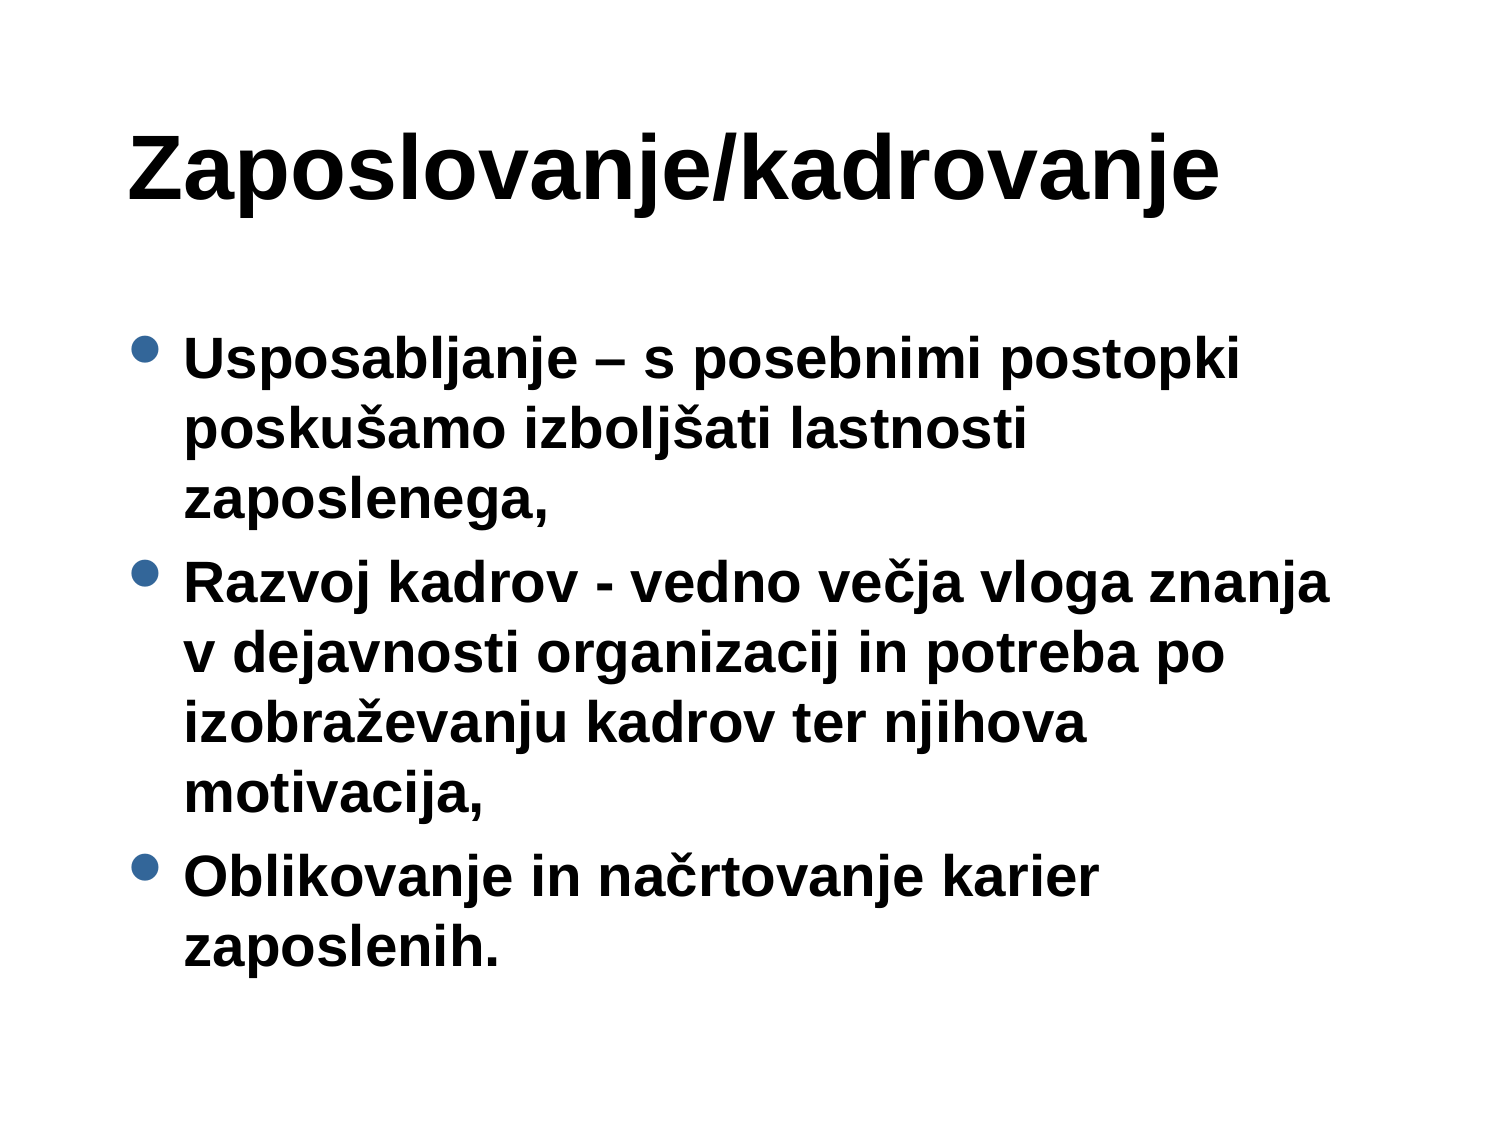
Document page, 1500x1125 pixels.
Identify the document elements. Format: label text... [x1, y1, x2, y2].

list Usposabljanje – s posebnimi postopki poskušamo izboljšati lastnosti zaposlenega, Razvoj kadrov - vedno večja vloga znanja v dejavnosti organizacij in potreba po izobraževanju kadrov ter njihova motivacija, Oblikovanje in načrtovanje karier zaposlenih. [112, 312, 1388, 988]
title Zaposlovanje/kadrovanje [112, 37, 1388, 225]
